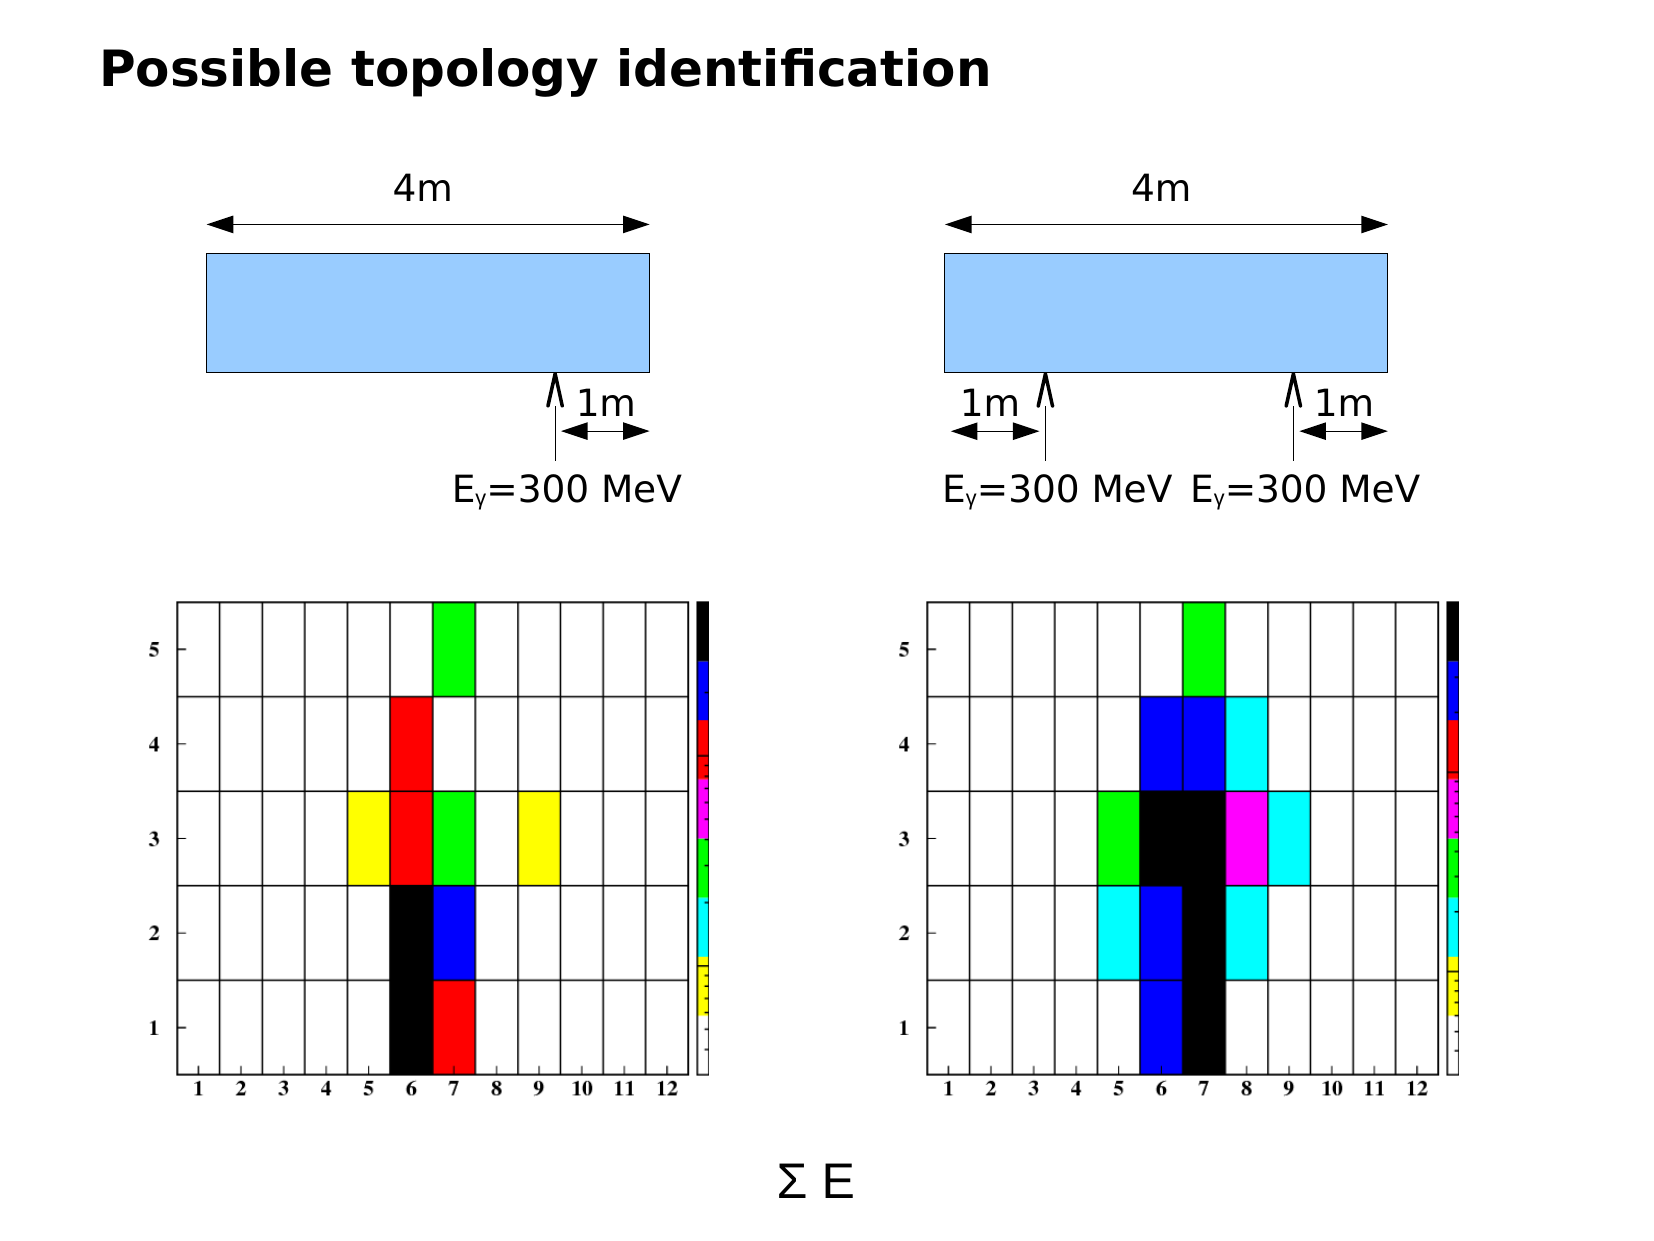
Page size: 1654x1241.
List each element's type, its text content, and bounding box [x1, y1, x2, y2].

picture [868, 543, 1459, 1134]
text_box Eγ=300 MeV [437, 460, 695, 532]
text_box 4m [1116, 159, 1206, 218]
text_box 1m [945, 374, 1034, 433]
text_box 4m [377, 159, 467, 218]
text_box Eγ=300 MeV [927, 460, 1185, 532]
text_box [944, 253, 1388, 373]
text_box 1m [561, 374, 650, 433]
text_box Possible topology identification [84, 32, 1121, 108]
text_box Σ E [761, 1145, 916, 1219]
text_box 1m [1299, 374, 1388, 433]
text_box [206, 253, 650, 373]
picture [118, 543, 709, 1134]
text_box Eγ=300 MeV [1185, 460, 1433, 532]
